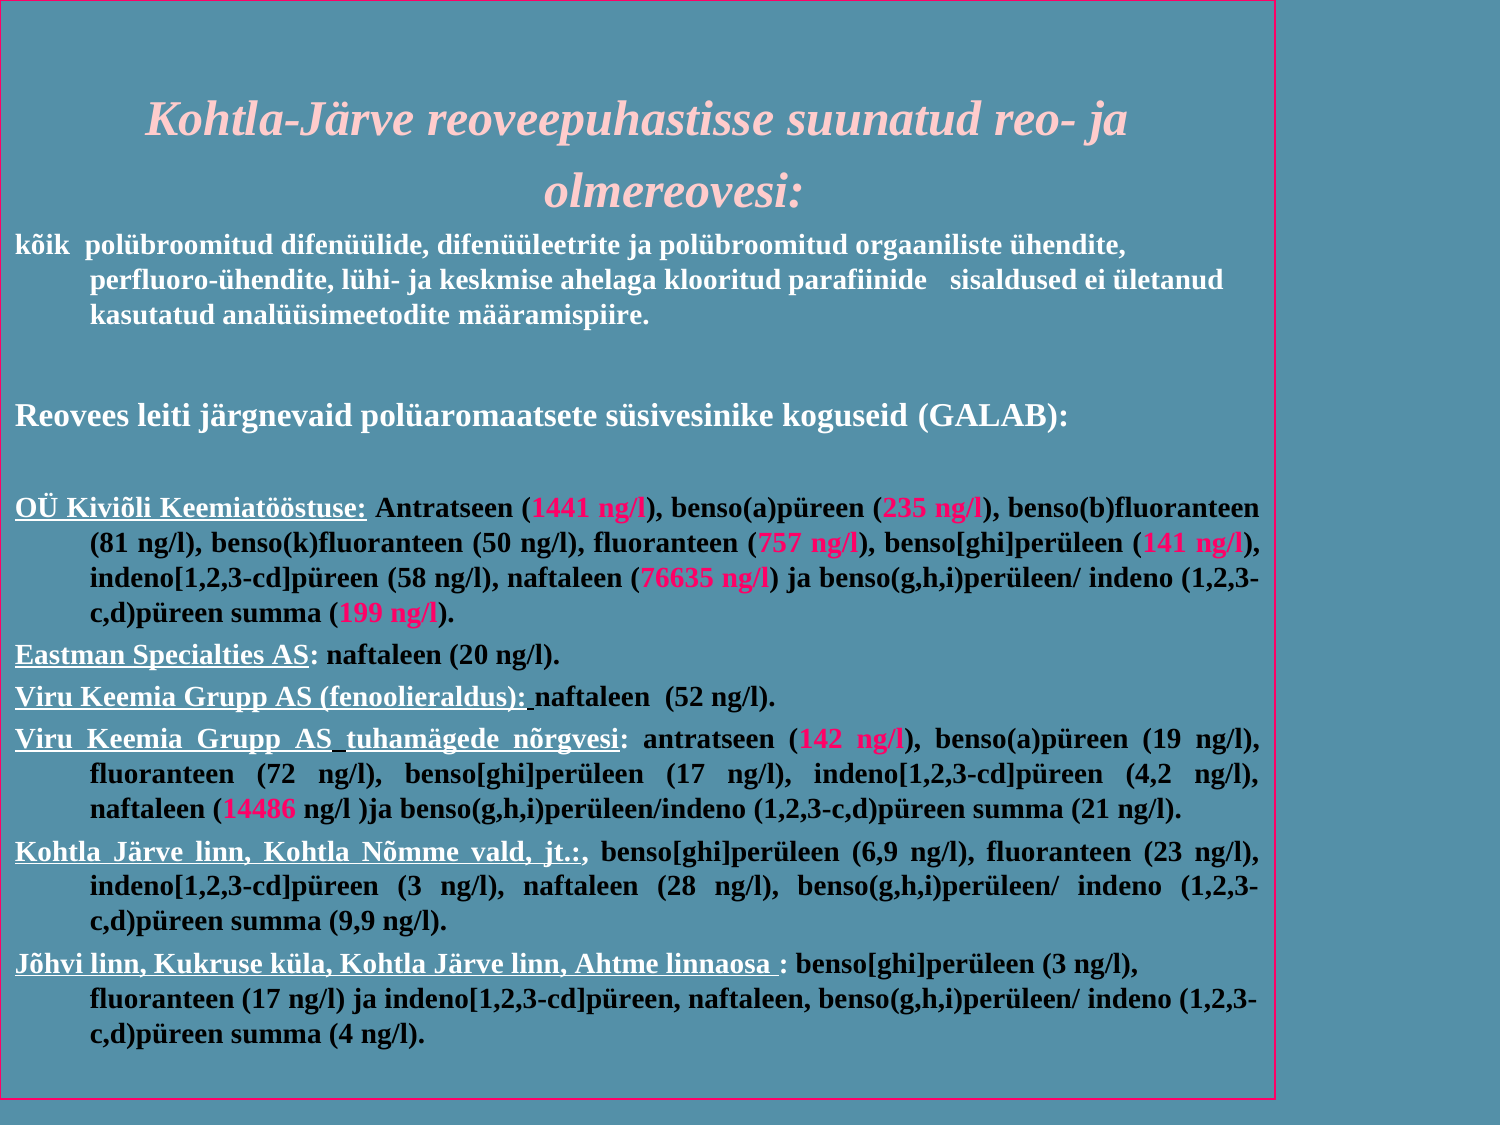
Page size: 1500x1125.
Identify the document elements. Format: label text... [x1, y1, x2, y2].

text_box Kohtla-Järve reoveepuhastisse suunatud reo- ja olmereovesi: kõik polübroomitud difenüülide, difenüüleetrite ja polübroomitud orgaaniliste ühendite, perfluoro-ühendite, lühi- ja keskmise ahelaga klooritud parafiinide sisaldused ei ületanud kasutatud analüüsimeetodite määramispiire. Reovees leiti järgnevaid polüaromaatsete süsivesinike koguseid (GALAB): OÜ Kiviõli Keemiatööstuse: Antratseen (1441 ng/l), benso(a)püreen (235 ng/l), benso(b)fluoranteen (81 ng/l), benso(k)fluoranteen (50 ng/l), fluoranteen (757 ng/l), benso[ghi]perüleen (141 ng/l), indeno[1,2,3-cd]püreen (58 ng/l), naftaleen (76635 ng/l) ja benso(g,h,i)perüleen/ indeno (1,2,3-c,d)püreen summa (199 ng/l). Eastman Specialties AS: naftaleen (20 ng/l). Viru Keemia Grupp AS (fenoolieraldus): naftaleen (52 ng/l). Viru Keemia Grupp AS tuhamägede nõrgvesi: antratseen (142 ng/l), benso(a)püreen (19 ng/l), fluoranteen (72 ng/l), benso[ghi]perüleen (17 ng/l), indeno[1,2,3-cd]püreen (4,2 ng/l), naftaleen (14486 ng/l )ja benso(g,h,i)perüleen/indeno (1,2,3-c,d)püreen summa (21 ng/l). Kohtla Järve linn, Kohtla Nõmme vald, jt.:, benso[ghi]perüleen (6,9 ng/l), fluoranteen (23 ng/l), indeno[1,2,3-cd]püreen (3 ng/l), naftaleen (28 ng/l), benso(g,h,i)perüleen/ indeno (1,2,3-c,d)püreen summa (9,9 ng/l). Jõhvi linn, Kukruse küla, Kohtla Järve linn, Ahtme linnaosa : benso[ghi]perüleen (3 ng/l), fluoranteen (17 ng/l) ja indeno[1,2,3-cd]püreen, naftaleen, benso(g,h,i)perüleen/ indeno (1,2,3-c,d)püreen summa (4 ng/l). [0, 0, 1276, 1099]
